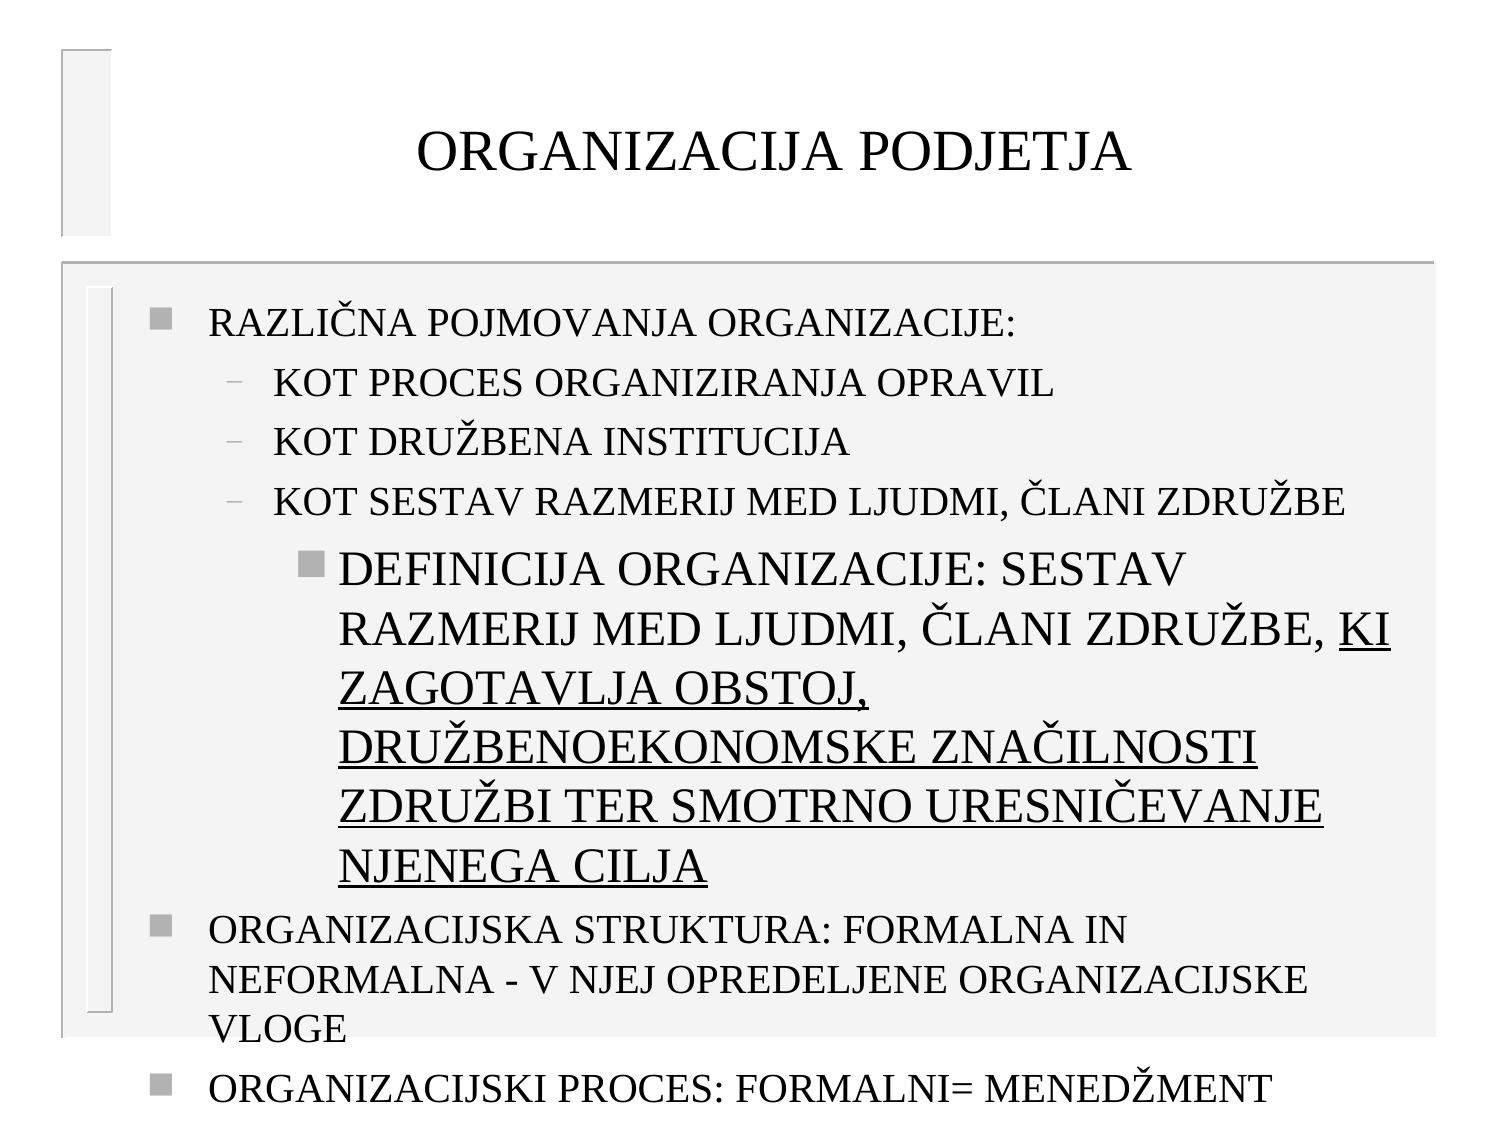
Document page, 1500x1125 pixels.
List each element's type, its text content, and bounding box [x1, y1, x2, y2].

title ORGANIZACIJA PODJETJA [137, 56, 1413, 238]
list RAZLIČNA POJMOVANJA ORGANIZACIJE: KOT PROCES ORGANIZIRANJA OPRAVIL KOT DRUŽBENA INSTITUCIJA KOT SESTAV RAZMERIJ MED LJUDMI, ČLANI ZDRUŽBE DEFINICIJA ORGANIZACIJE: SESTAV RAZMERIJ MED LJUDMI, ČLANI ZDRUŽBE, KI ZAGOTAVLJA OBSTOJ, DRUŽBENOEKONOMSKE ZNAČILNOSTI ZDRUŽBI TER SMOTRNO URESNIČEVANJE NJENEGA CILJA ORGANIZACIJSKA STRUKTURA: FORMALNA IN NEFORMALNA - V NJEJ OPREDELJENE ORGANIZACIJSKE VLOGE ORGANIZACIJSKI PROCES: FORMALNI= MENEDŽMENT [137, 287, 1413, 1125]
